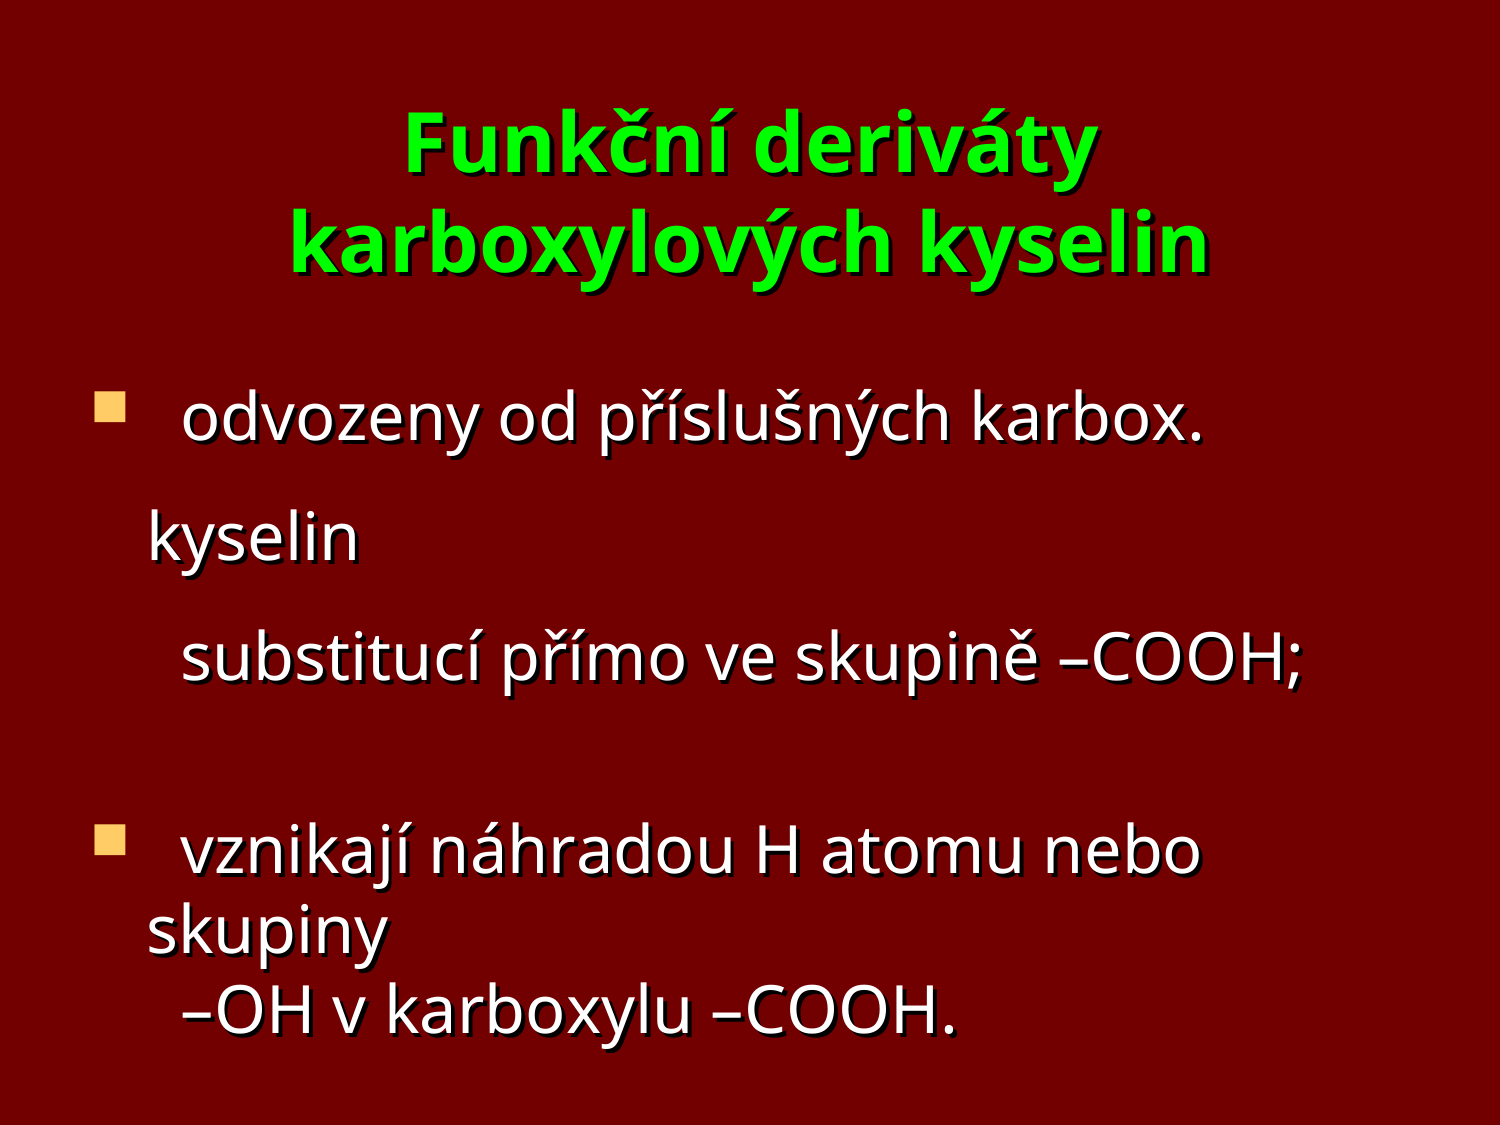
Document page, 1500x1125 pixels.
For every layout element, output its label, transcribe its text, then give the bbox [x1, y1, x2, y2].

title Funkční deriváty karboxylových kyselin [75, 0, 1426, 297]
list odvozeny od příslušných karbox. kyselin substitucí přímo ve skupině –COOH; vznikají náhradou H atomu nebo skupiny –OH v karboxylu –COOH. [75, 326, 1426, 1001]
